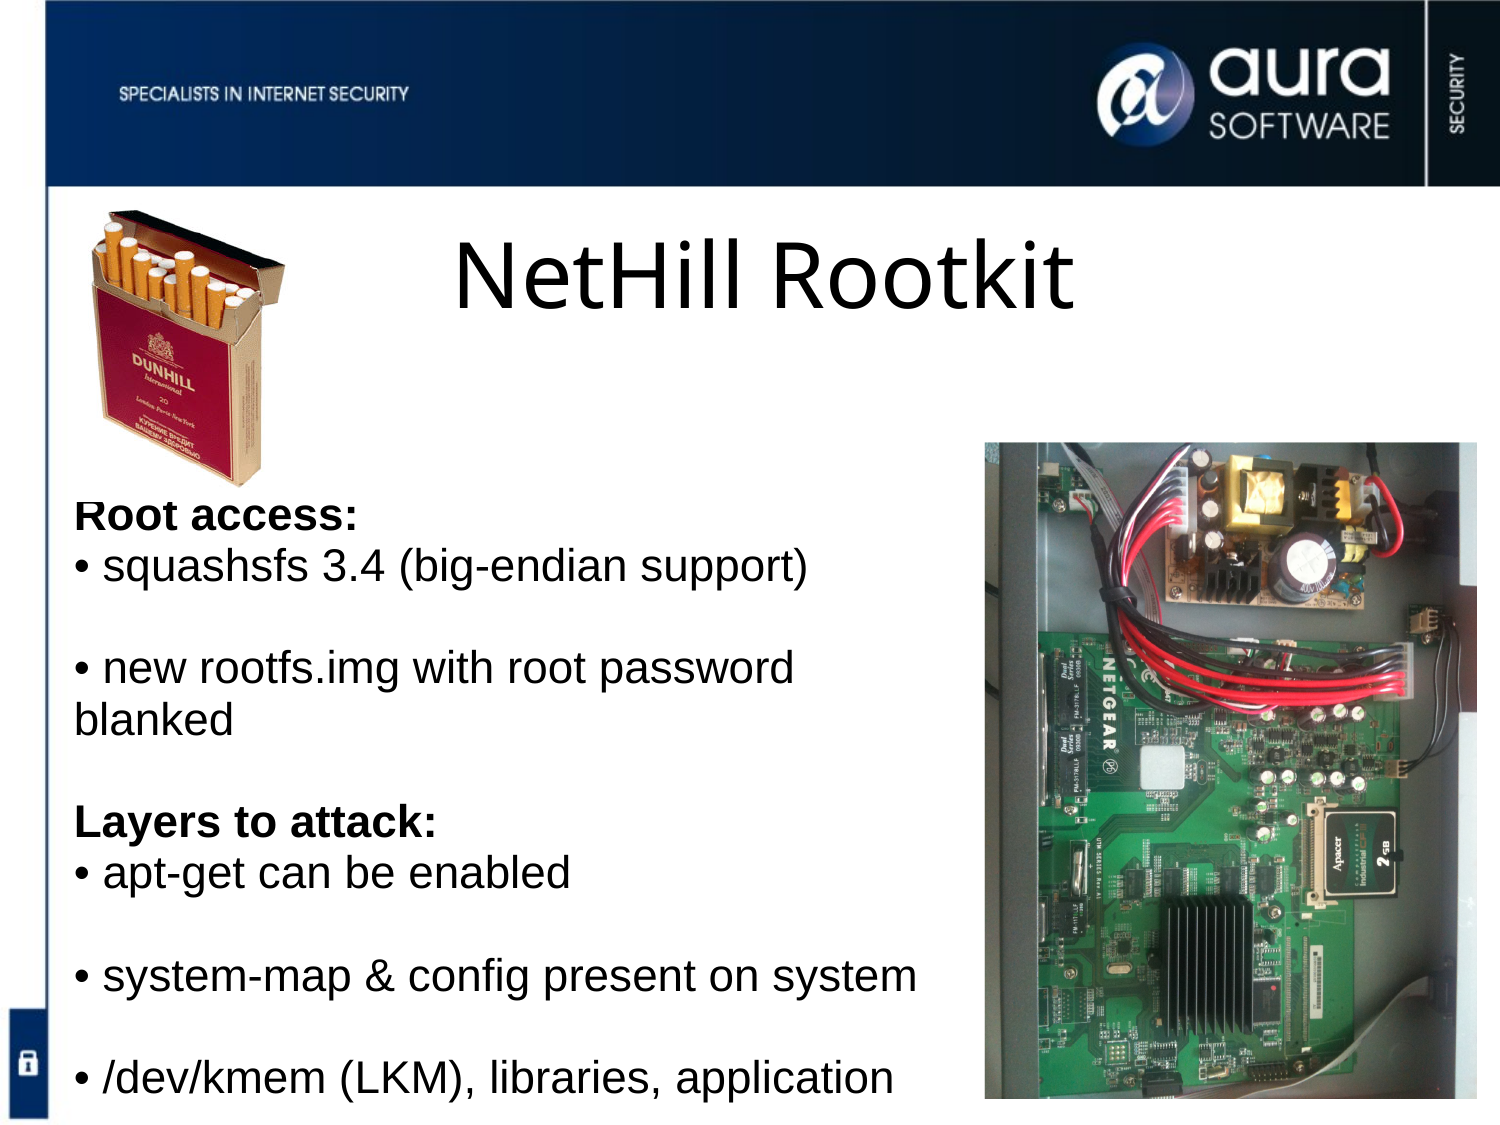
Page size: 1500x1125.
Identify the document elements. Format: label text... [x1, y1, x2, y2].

title NetHill Rootkit [88, 192, 1439, 355]
text_box Root access: squashsfs 3.4 (big-endian support) new rootfs.img with root password blanked Layers to attack: apt-get can be enabled system-map & config present on system /dev/kmem (LKM), libraries, application [59, 481, 945, 1120]
picture [0, 0, 1500, 1125]
